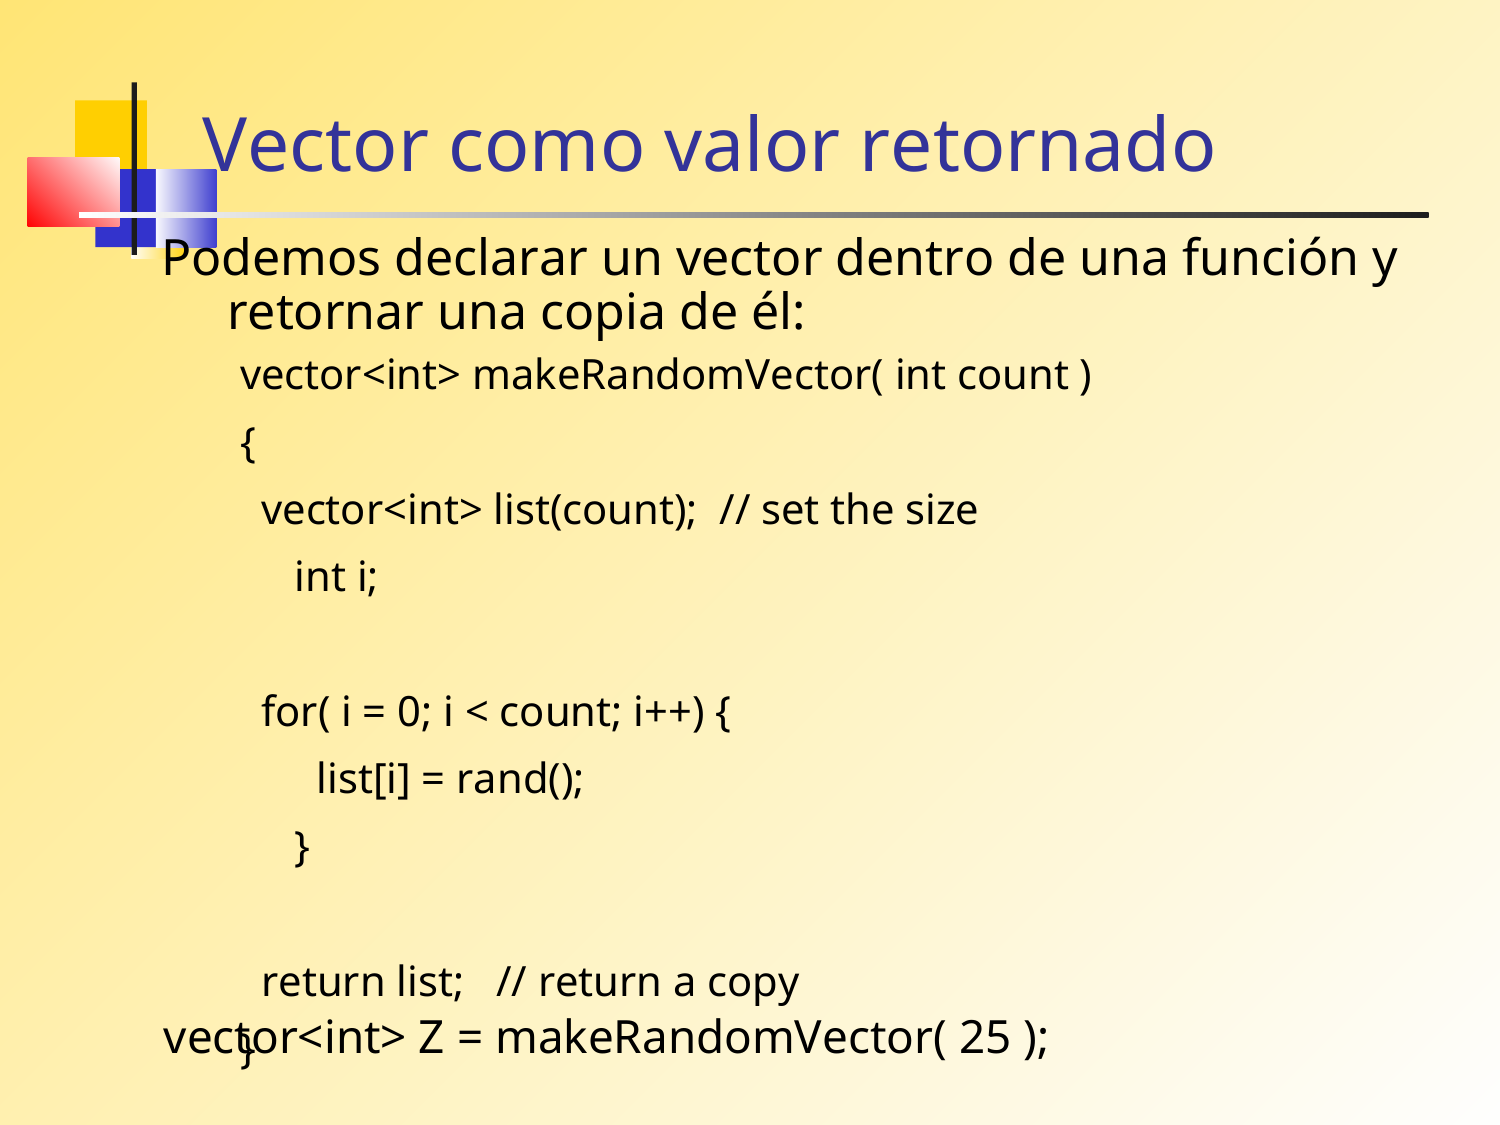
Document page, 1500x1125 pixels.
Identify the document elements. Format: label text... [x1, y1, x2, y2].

text_box vector<int> Z = makeRandomVector( 25 ); [125, 999, 1450, 1088]
title Vector como valor retornado [187, 37, 1466, 201]
text_box Podemos declarar un vector dentro de una función y retornar una copia de él: [137, 224, 1463, 349]
list vector<int> makeRandomVector( int count )‏ { vector<int> list(count); // set the size int i; for( i = 0; i < count; i++) { list[i] = rand(); } return list; // return a copy } [224, 337, 1450, 999]
